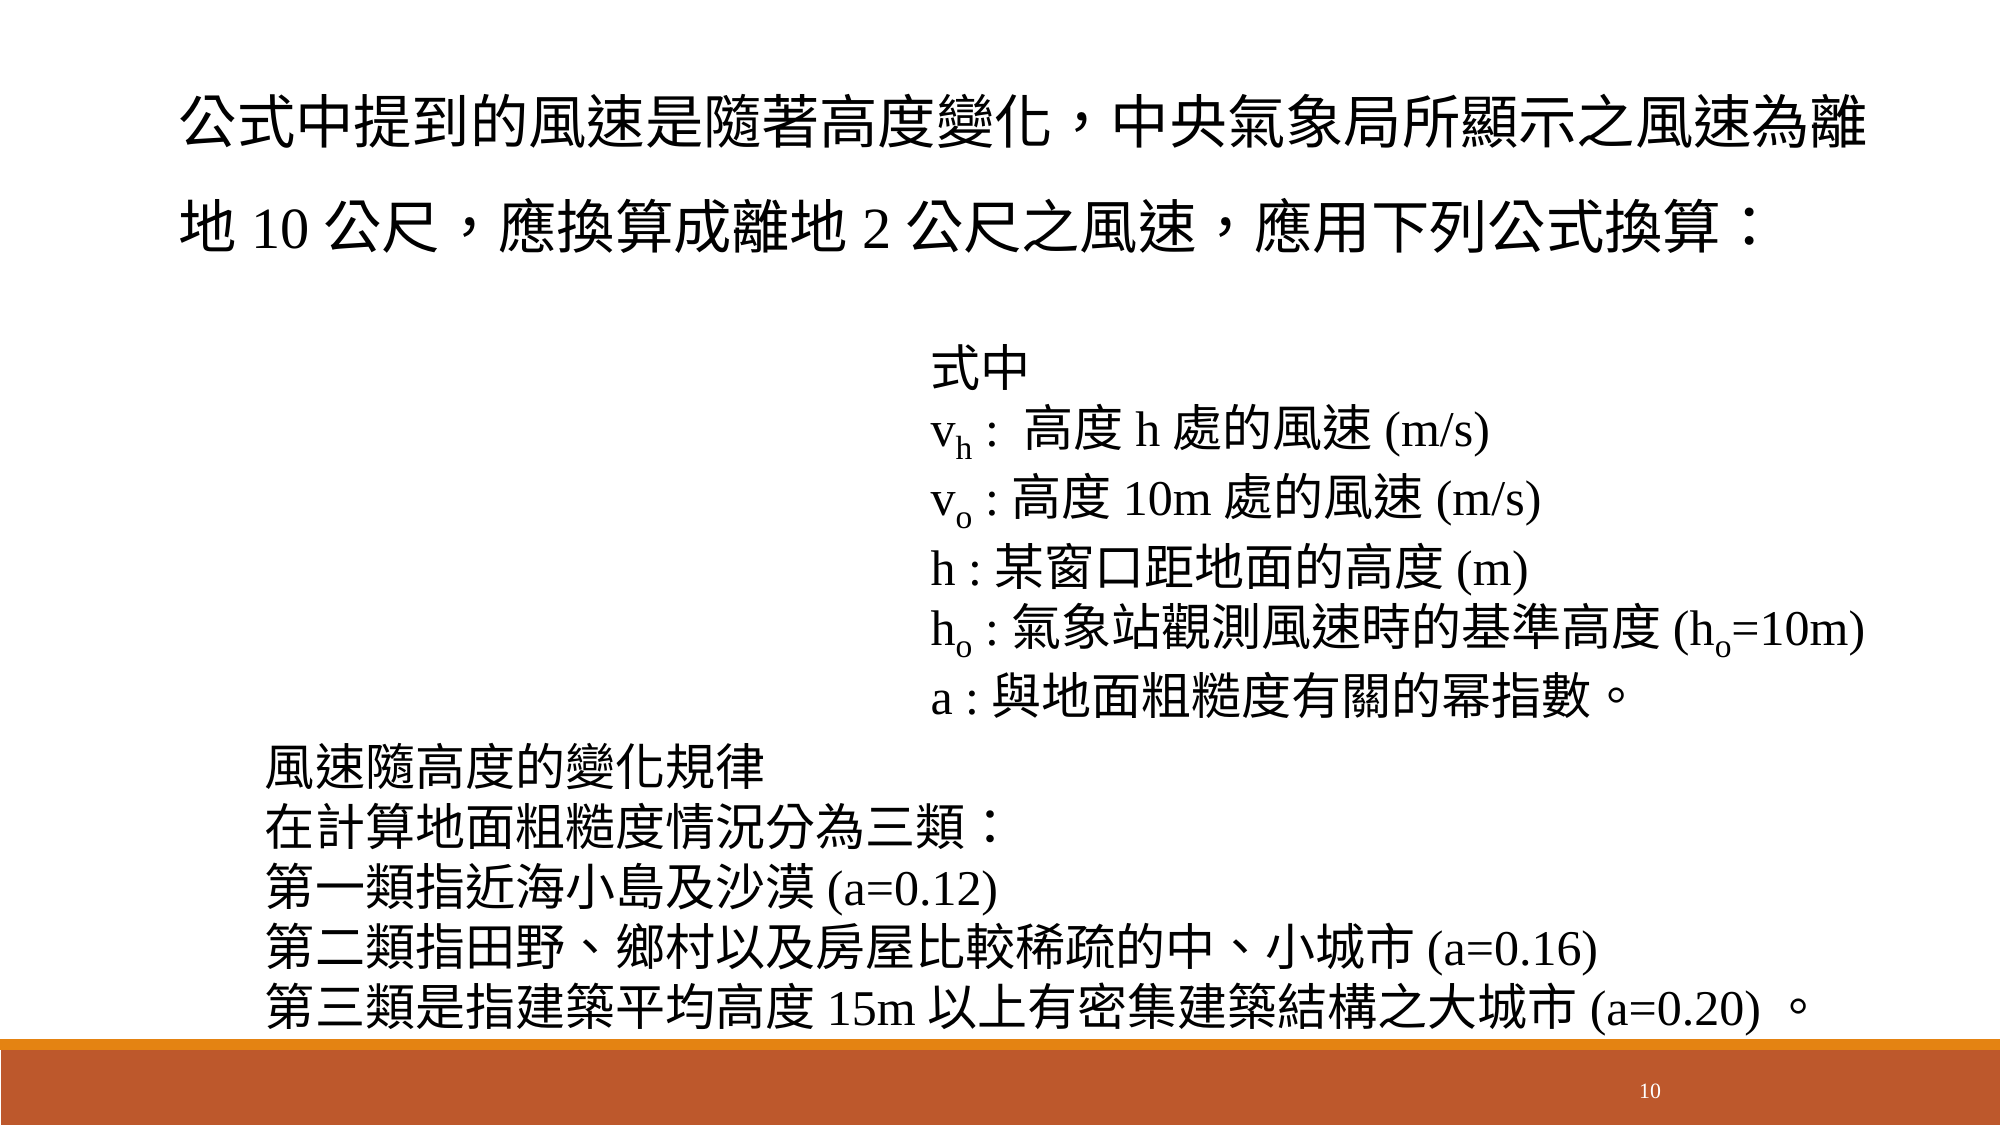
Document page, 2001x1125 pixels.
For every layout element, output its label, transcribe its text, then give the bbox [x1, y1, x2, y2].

text_box 10 [1624, 1059, 1840, 1120]
text_box 風速隨高度的變化規律 在計算地面粗糙度情況分為三類： 第一類指近海小島及沙漠(a=0.12) 第二類指田野、鄉村以及房屋比較稀疏的中、小城市(a=0.16) 第三類是指建築平均高度15m以上有密集建築結構之大城市(a=0.20)。 [250, 728, 1864, 1043]
text_box 式中 vh : 高度h處的風速(m/s) vo :高度10m處的風速(m/s) h :某窗口距地面的高度(m) ho :氣象站觀測風速時的基準高度(ho=10m) a :與地面粗糙度有關的幂指數。 [916, 329, 1917, 732]
text_box 公式中提到的風速是隨著高度變化，中央氣象局所顯示之風速為離地10公尺，應換算成離地2公尺之風速，應用下列公式換算： [164, 43, 1917, 268]
